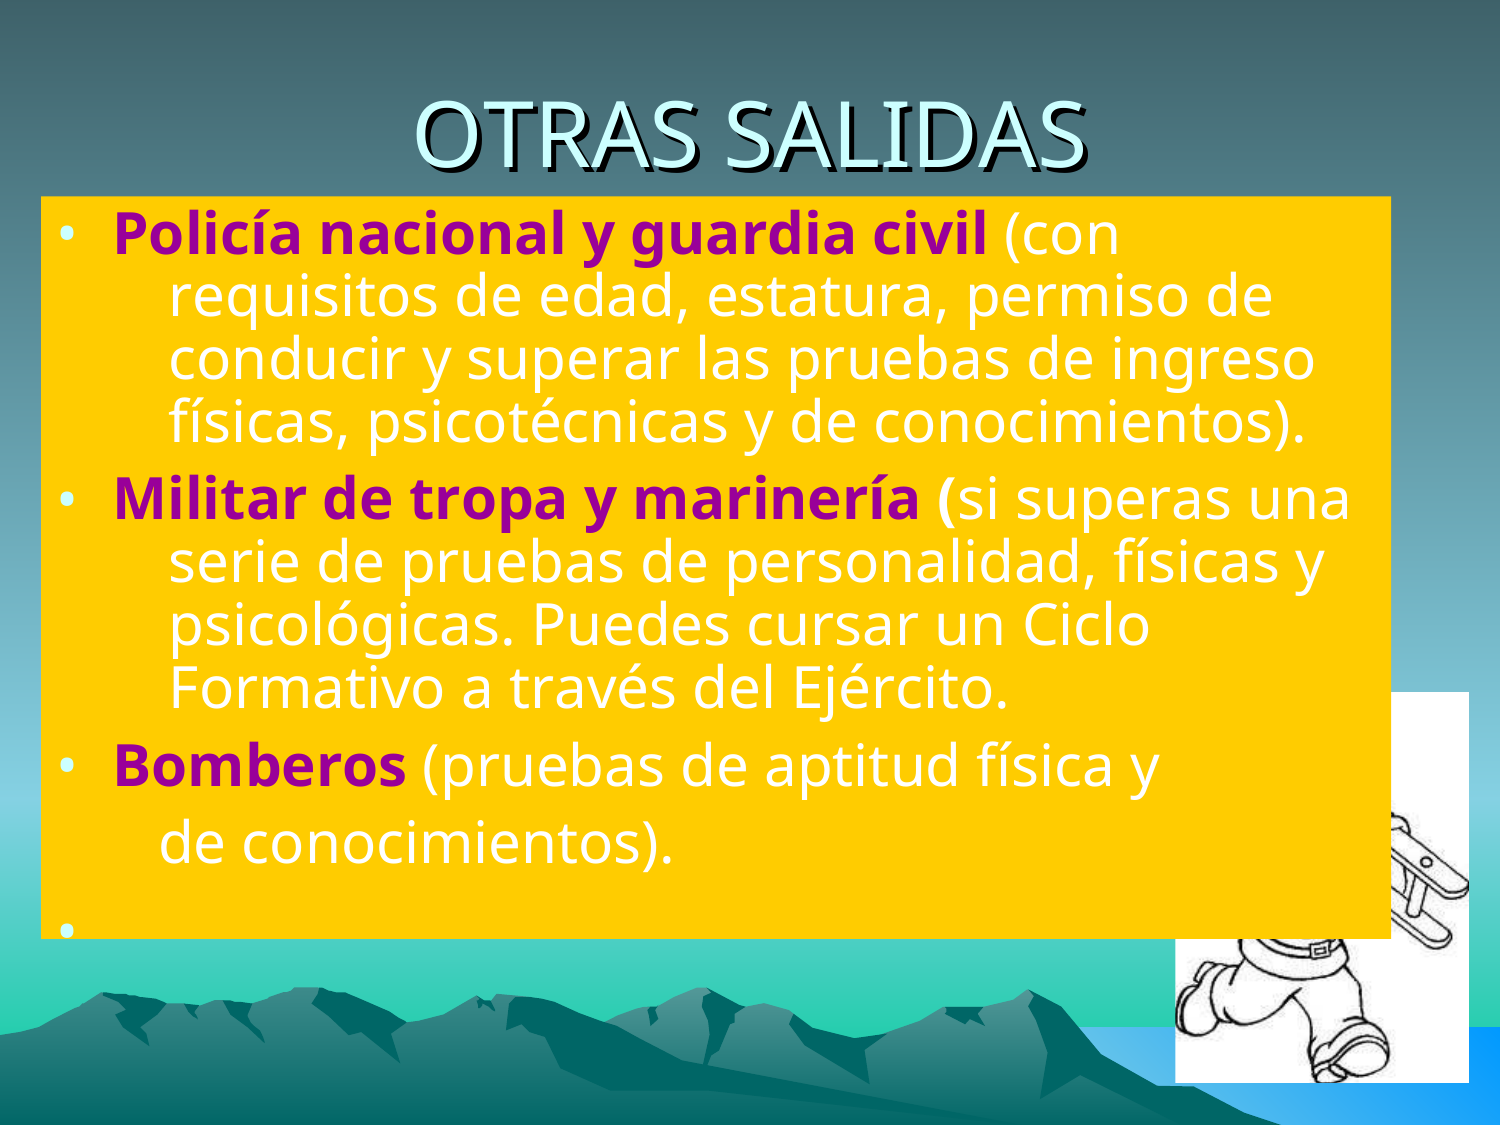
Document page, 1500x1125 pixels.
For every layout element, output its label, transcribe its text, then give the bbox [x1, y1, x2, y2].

picture [1175, 692, 1469, 1083]
list Policía nacional y guardia civil (con requisitos de edad, estatura, permiso de conducir y superar las pruebas de ingreso físicas, psicotécnicas y de conocimientos). Militar de tropa y marinería (si superas una serie de pruebas de personalidad, físicas y psicológicas. Puedes cursar un Ciclo Formativo a través del Ejército. Bomberos (pruebas de aptitud física y de conocimientos). [41, 196, 1392, 939]
title OTRAS SALIDAS [75, 37, 1426, 225]
